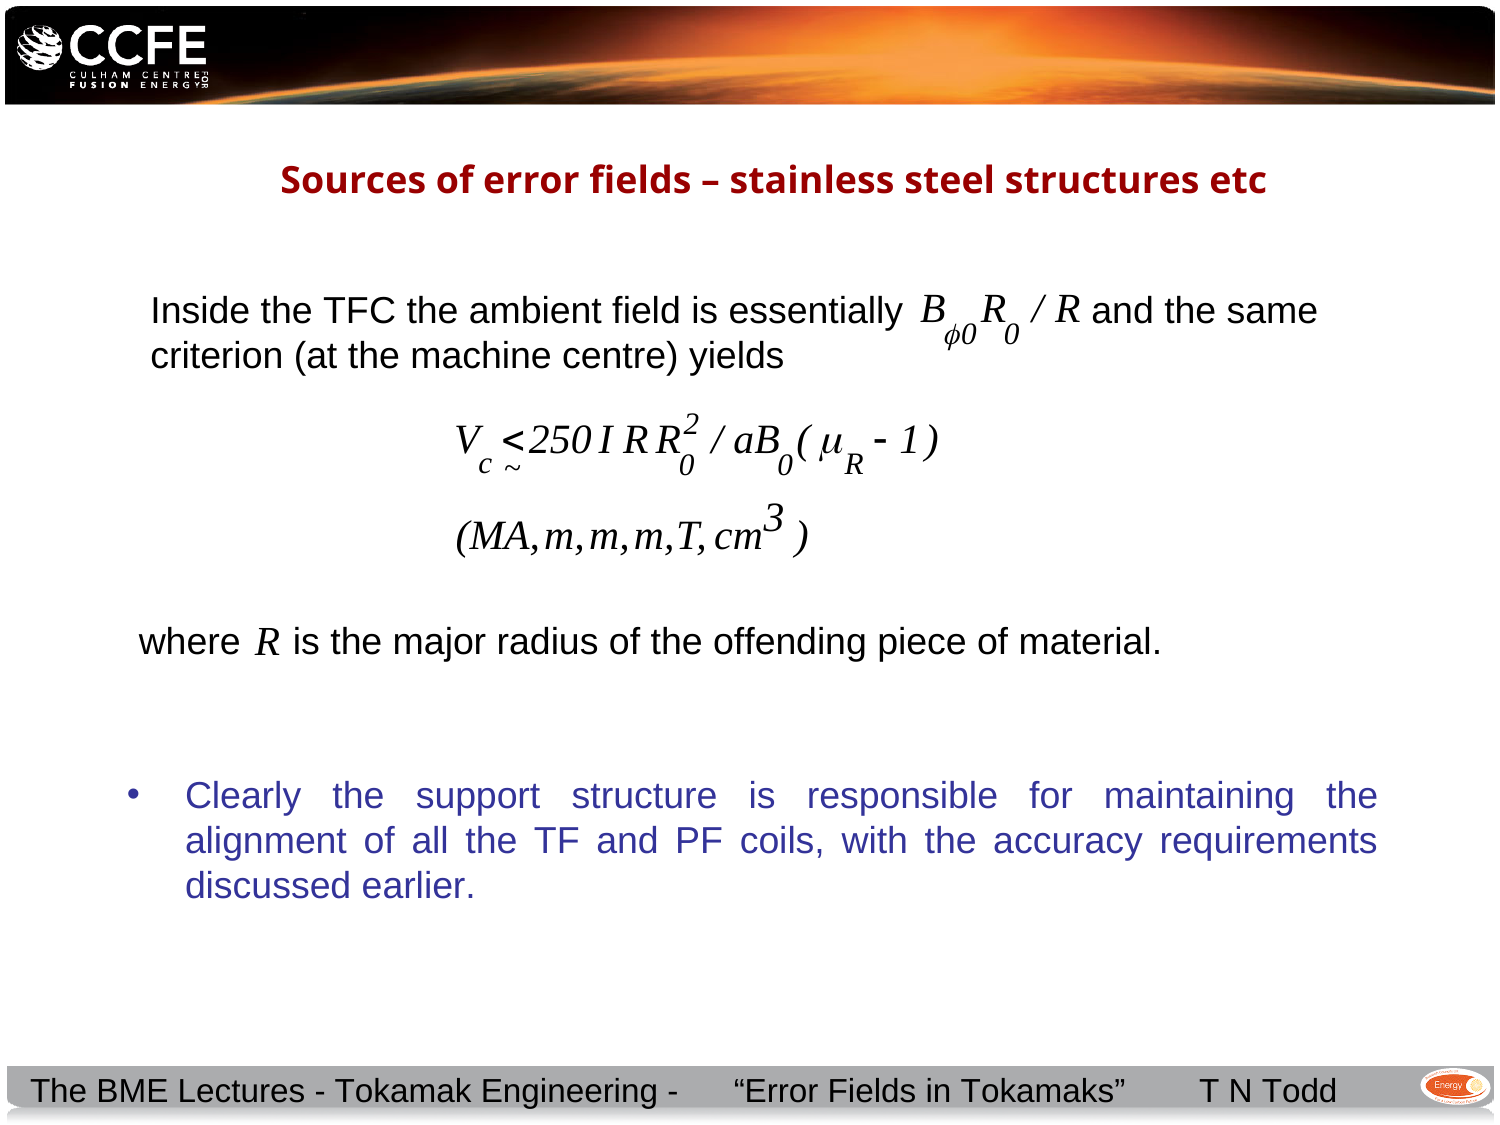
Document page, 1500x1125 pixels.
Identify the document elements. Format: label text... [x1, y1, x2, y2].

chart [454, 408, 947, 589]
picture [1421, 1067, 1490, 1106]
text_box Inside the TFC the ambient field is essentially and the same criterion (at the machine centre) yields [135, 278, 1394, 385]
chart [249, 622, 286, 660]
picture [5, 6, 1495, 105]
text_box Sources of error fields – stainless steel structures etc [265, 148, 1284, 210]
text_box where is the major radius of the offending piece of material. [123, 609, 1414, 671]
chart [915, 284, 1086, 356]
text_box Clearly the support structure is responsible for maintaining the alignment of all the TF and PF coils, with the accuracy requirements discussed earlier. [112, 763, 1394, 914]
